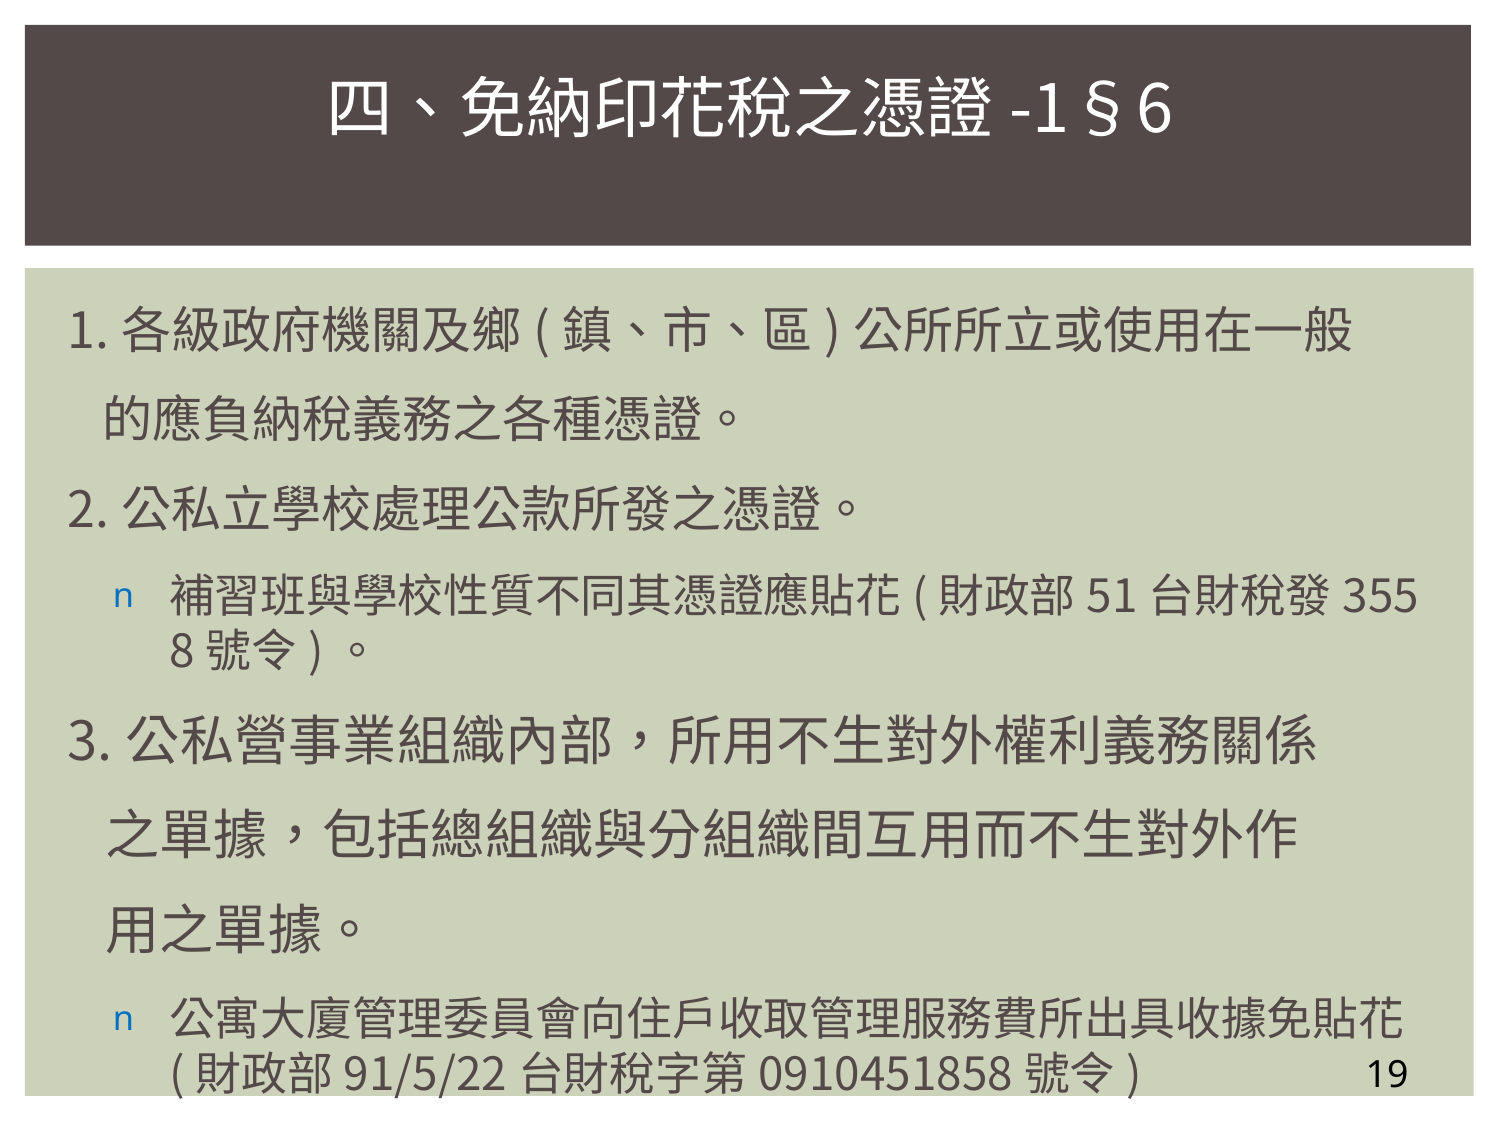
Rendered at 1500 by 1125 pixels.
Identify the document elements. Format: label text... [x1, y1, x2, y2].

list 1.各級政府機關及鄉(鎮、市、區)公所所立或使用在一般 的應負納稅義務之各種憑證。 2.公私立學校處理公款所發之憑證。 補習班與學校性質不同其憑證應貼花(財政部51台財稅發3558號令)。 3.公私營事業組織內部，所用不生對外權利義務關係 之單據，包括總組織與分組織間互用而不生對外作 用之單據。 公寓大廈管理委員會向住戶收取管理服務費所出具收據免貼花(財政部91/5/22台財稅字第0910451858號令) [53, 290, 1447, 1071]
slide_number <編號> [1350, 1042, 1447, 1088]
title 四、免納印花稅之憑證-1§6 [62, 58, 1438, 232]
